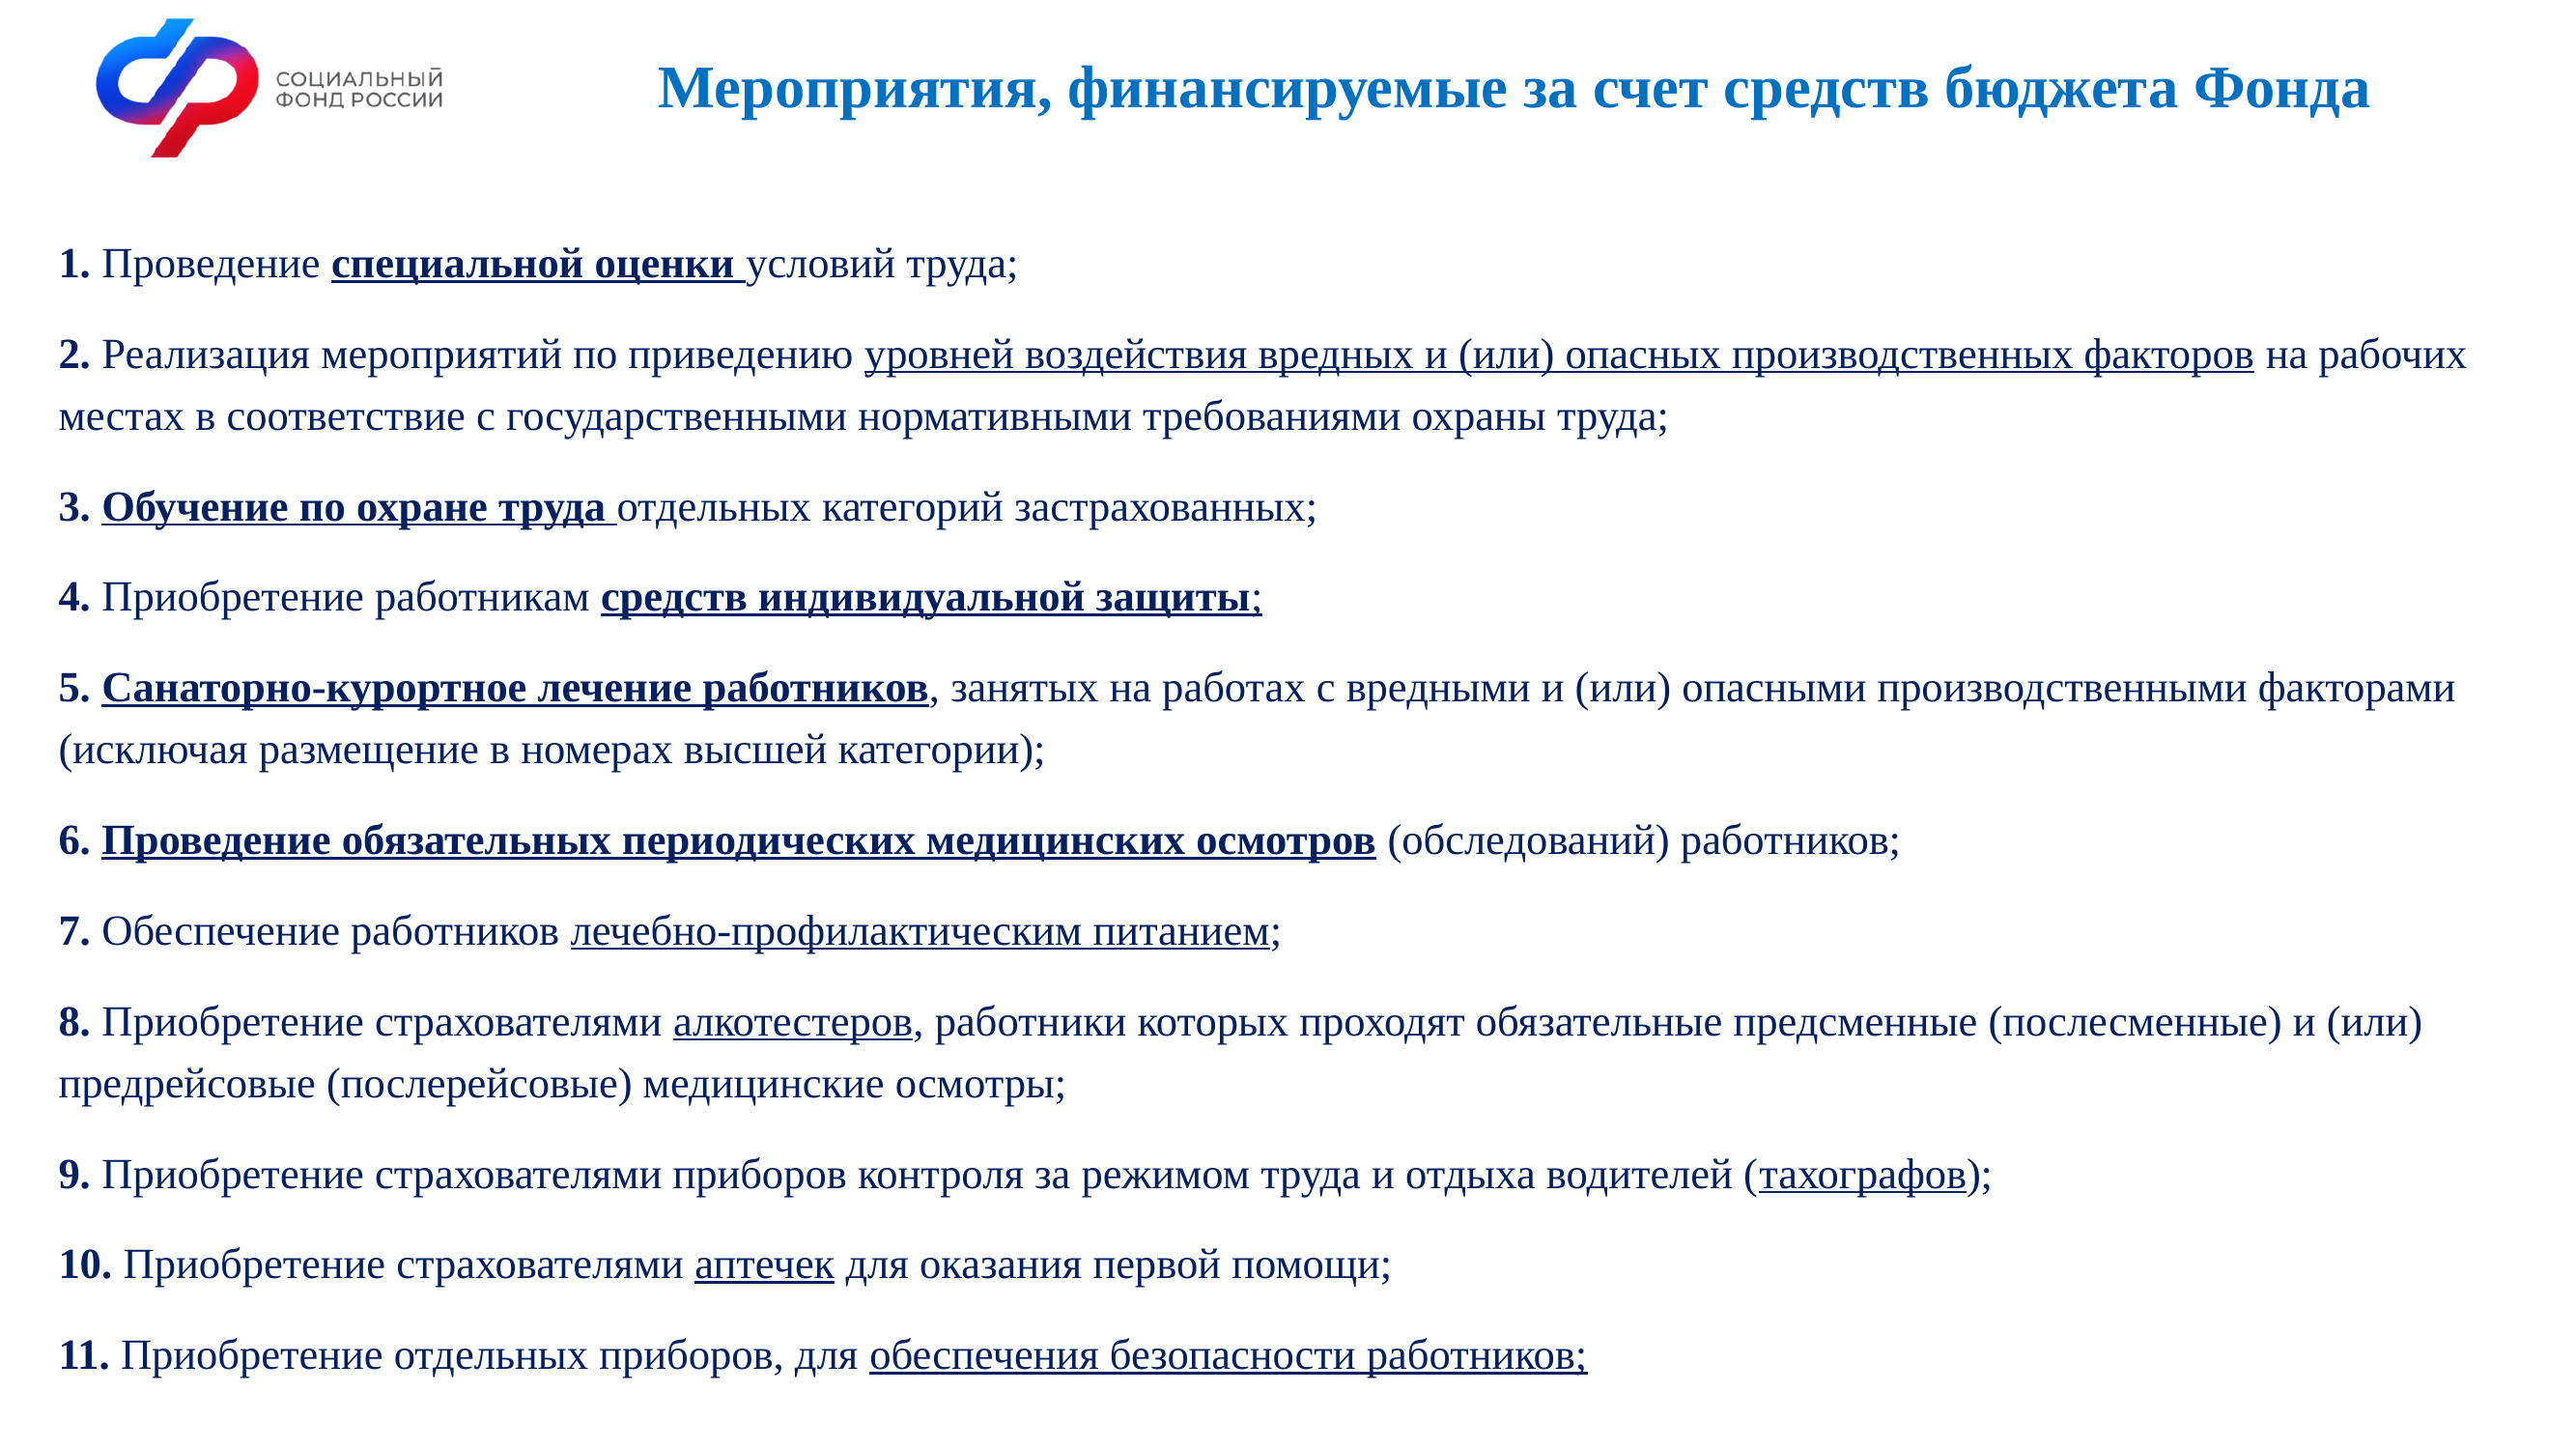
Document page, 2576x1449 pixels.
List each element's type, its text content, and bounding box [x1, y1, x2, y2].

list 1. Проведение специальной оценки условий труда; 2. Реализация мероприятий по приведению уровней воздействия вредных и (или) опасных производственных факторов на рабочих местах в соответствие с государственными нормативными требованиями охраны труда; 3. Обучение по охране труда отдельных категорий застрахованных; 4. Приобретение работникам средств индивидуальной защиты; 5. Санаторно-курортное лечение работников, занятых на работах с вредными и (или) опасными производственными факторами (исключая размещение в номерах высшей категории); 6. Проведение обязательных периодических медицинских осмотров (обследований) работников; 7. Обеспечение работников лечебно-профилактическим питанием; 8. Приобретение страхователями алкотестеров, работники которых проходят обязательные предсменные (послесменные) и (или) предрейсовые (послерейсовые) медицинские осмотры; 9. Приобретение страхователями приборов контроля за режимом труда и отдыха водителей (тахографов); 10. Приобретение страхователями аптечек для оказания первой помощи; 11. Приобретение отдельных приборов, для обеспечения безопасности работников; [43, 217, 2527, 1433]
picture [94, 16, 443, 157]
title Мероприятия, финансируемые за счет средств бюджета Фонда [548, 40, 2483, 133]
